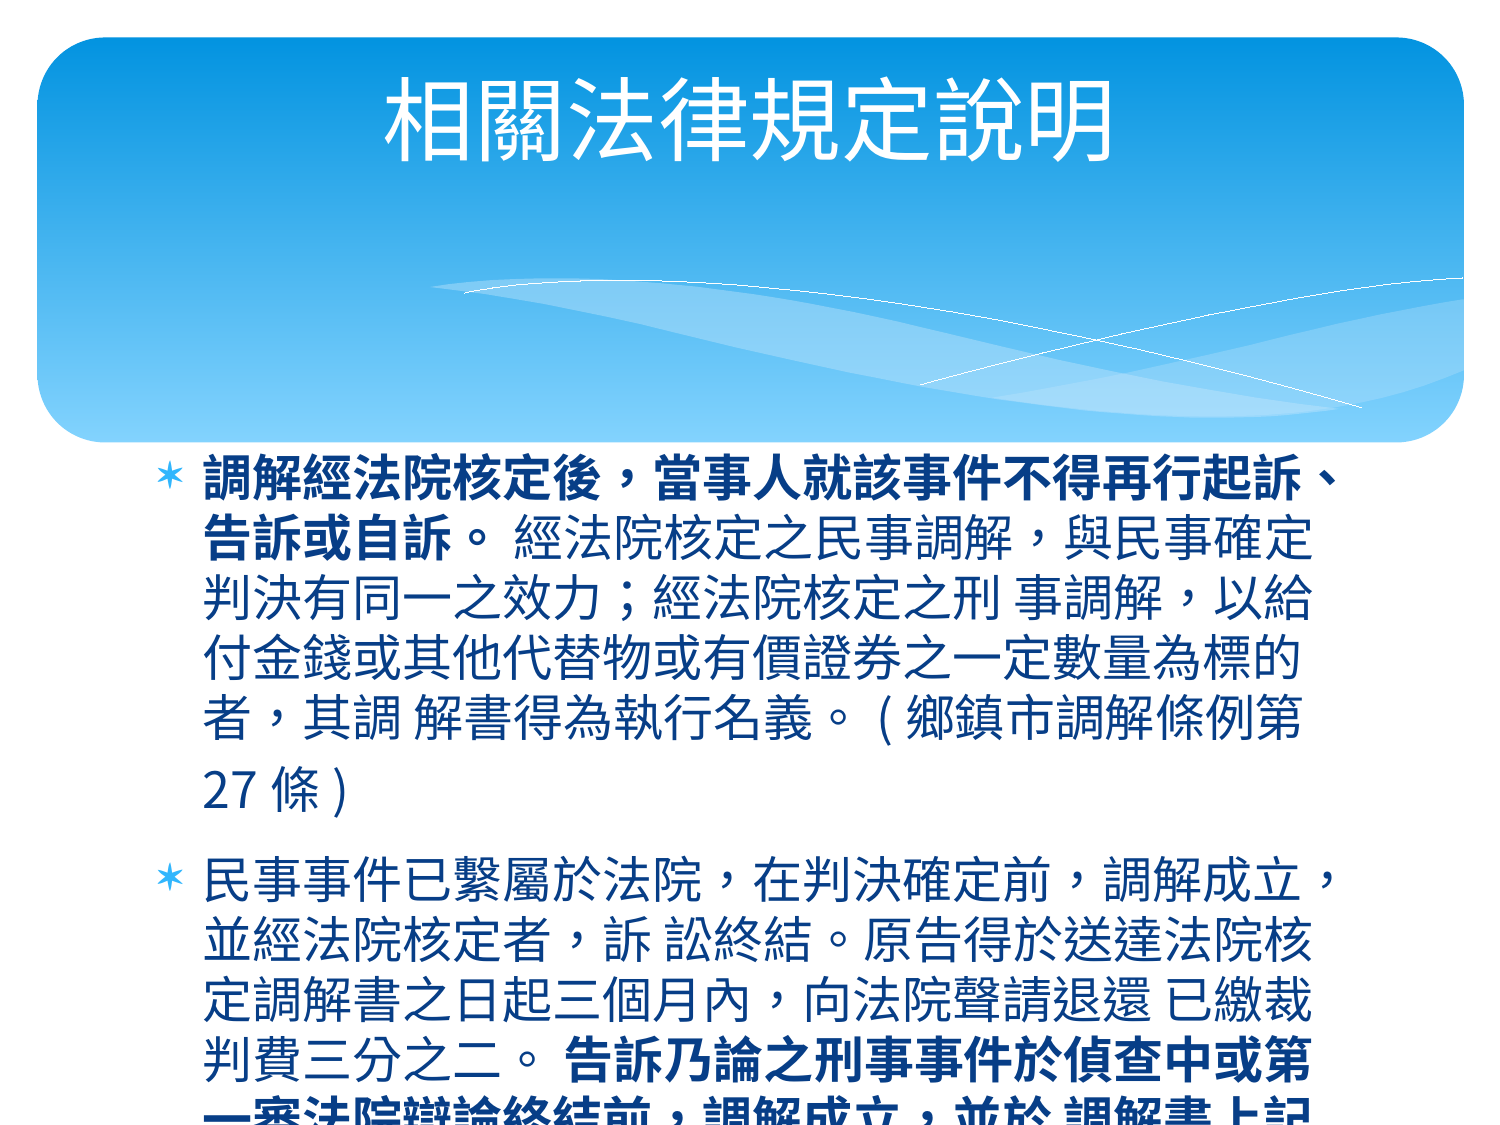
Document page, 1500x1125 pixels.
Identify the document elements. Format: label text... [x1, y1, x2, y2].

list 調解經法院核定後，當事人就該事件不得再行起訴、告訴或自訴。 經法院核定之民事調解，與民事確定判決有同一之效力；經法院核定之刑 事調解，以給付金錢或其他代替物或有價證券之一定數量為標的者，其調 解書得為執行名義。(鄉鎮市調解條例第27條) 民事事件已繫屬於法院，在判決確定前，調解成立，並經法院核定者，訴 訟終結。原告得於送達法院核定調解書之日起三個月內，向法院聲請退還 已繳裁判費三分之二。 告訴乃論之刑事事件於偵查中或第一審法院辯論終結前，調解成立，並於 調解書上記載當事人同意撤回意旨，經法院核定者，視為於調解成立時撤 回告訴或自訴。(鄉鎮市調解條例第28條) [143, 438, 1359, 1005]
title 相關法律規定說明 [75, 55, 1425, 261]
